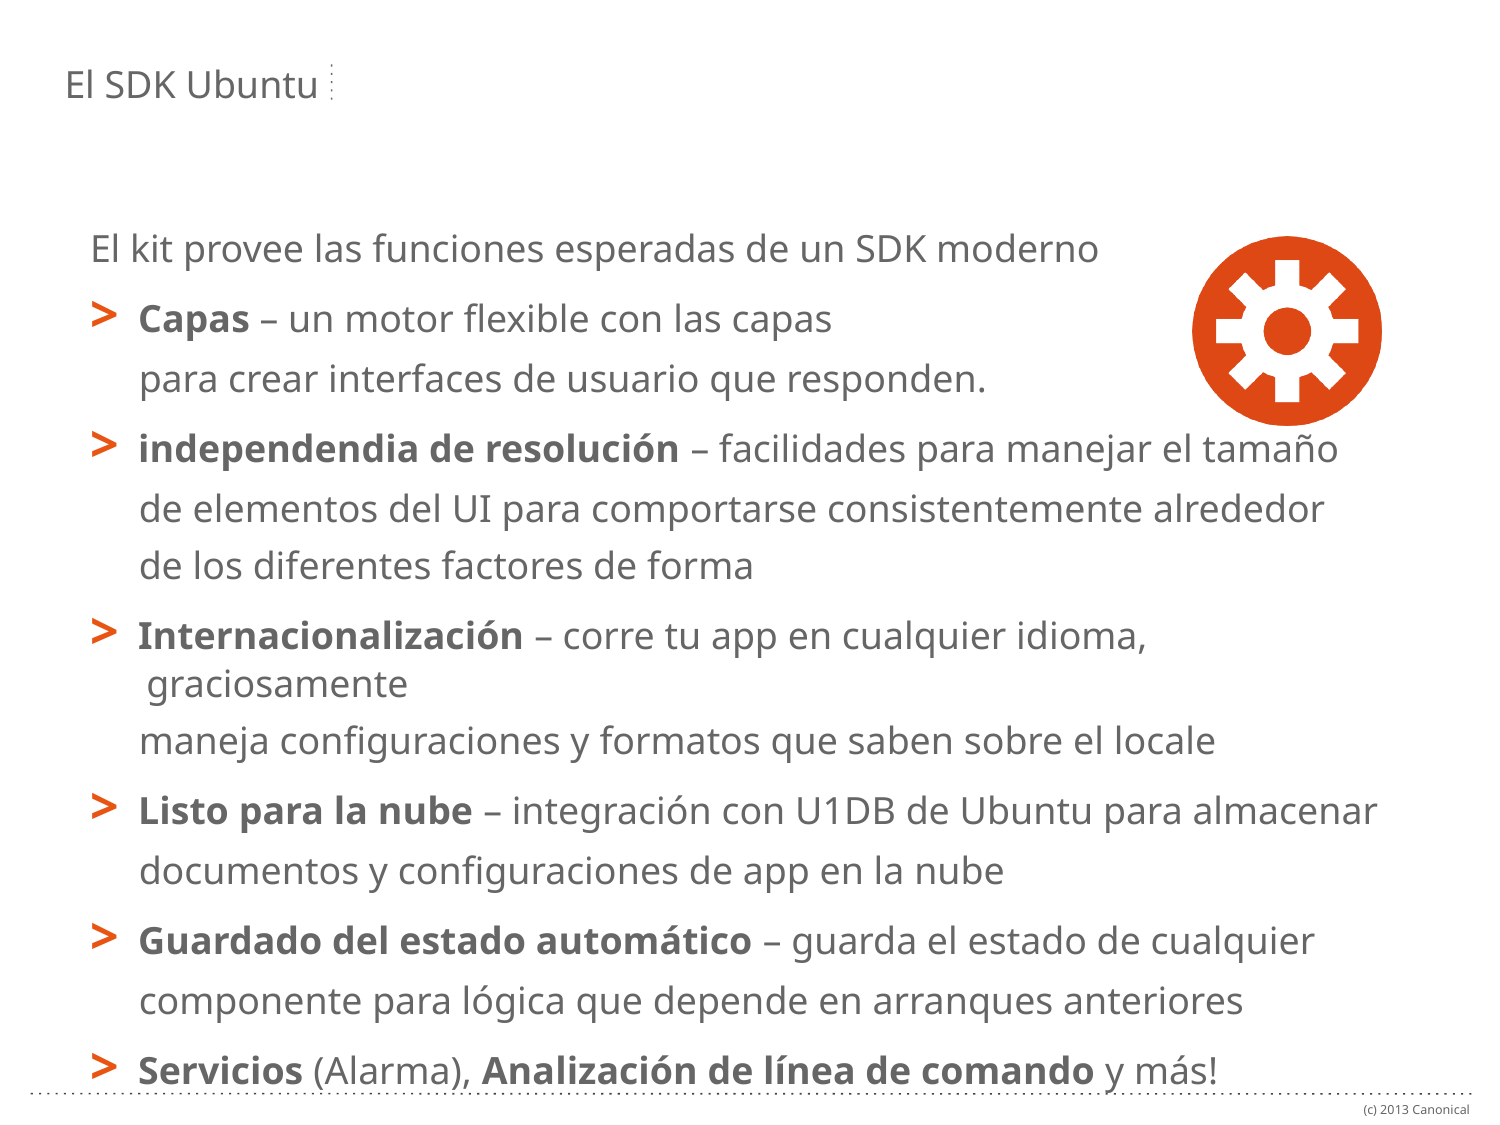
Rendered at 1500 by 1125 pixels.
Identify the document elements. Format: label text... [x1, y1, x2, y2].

list El kit provee las funciones esperadas de un SDK moderno > Capas – un motor flexible con las capas para crear interfaces de usuario que responden. > independendia de resolución – facilidades para manejar el tamaño de elementos del UI para comportarse consistentemente alrededor de los diferentes factores de forma > Internacionalización – corre tu app en cualquier idioma, graciosamente maneja configuraciones y formatos que saben sobre el locale > Listo para la nube – integración con U1DB de Ubuntu para almacenar documentos y configuraciones de app en la nube > Guardado del estado automático – guarda el estado de cualquier componente para lógica que depende en arranques anteriores > Servicios (Alarma), Analización de línea de comando y más! [75, 209, 1425, 1078]
text_box (c) 2013 Canonical [19, 1099, 1485, 1119]
picture [1192, 236, 1382, 426]
title El SDK Ubuntu [49, 53, 503, 114]
